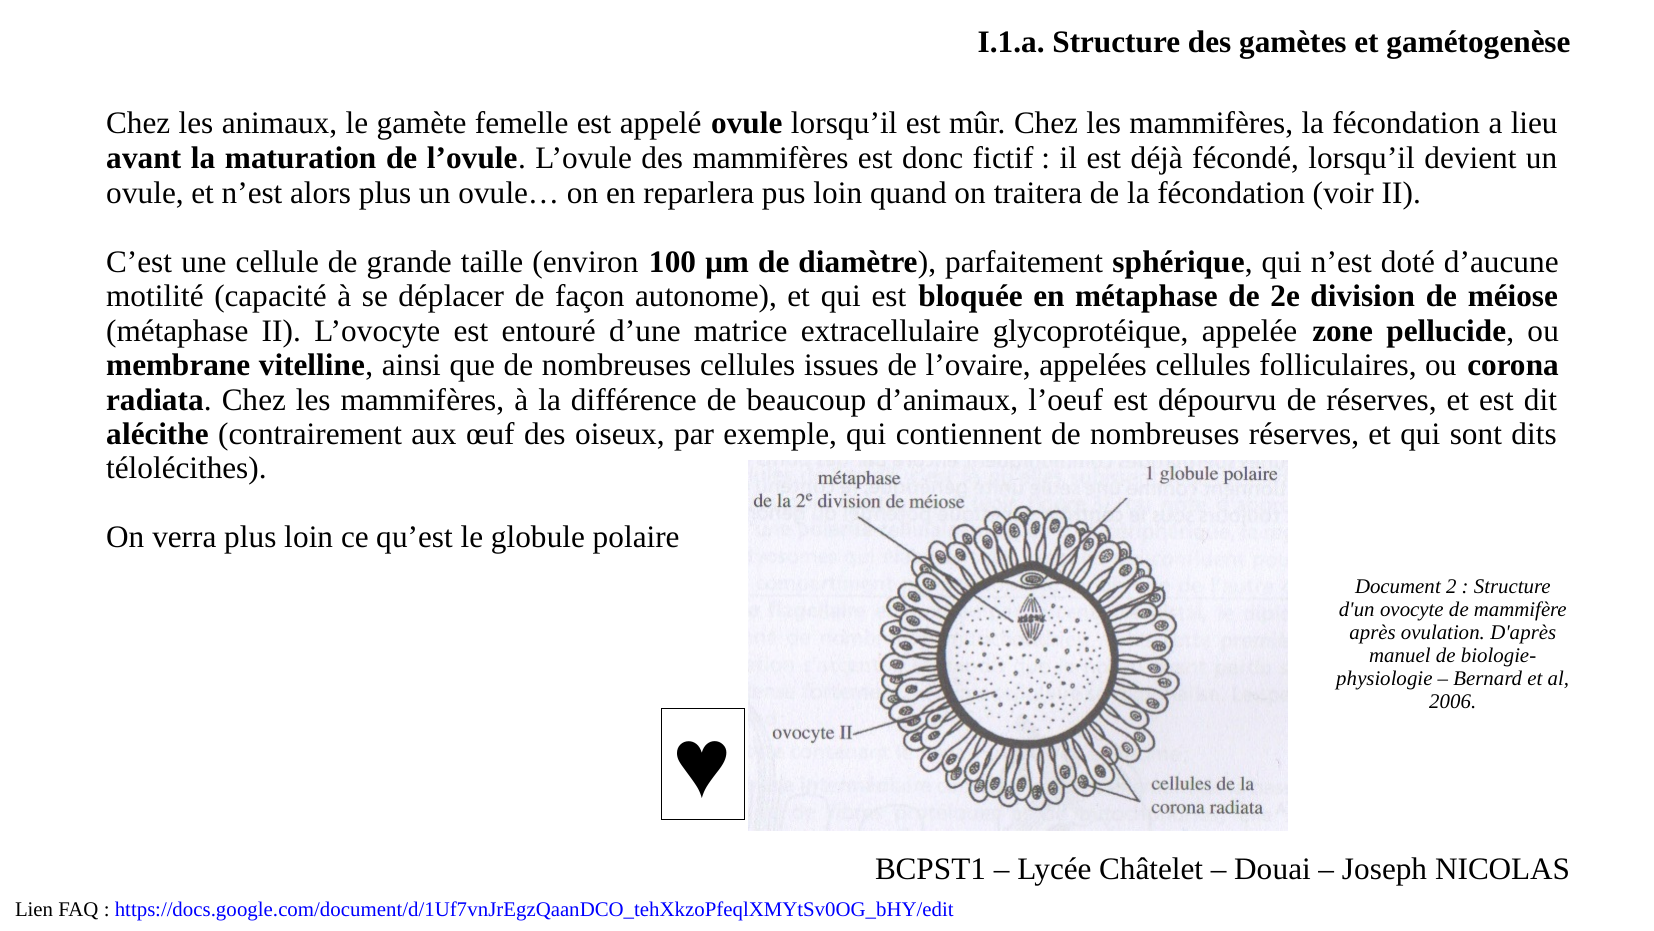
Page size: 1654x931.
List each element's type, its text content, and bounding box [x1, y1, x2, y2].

text_box BCPST1 – Lycée Châtelet – Douai – Joseph NICOLAS [637, 832, 1571, 905]
text_box ♥ [661, 708, 745, 820]
text_box Lien FAQ : https://docs.google.com/document/d/1Uf7vnJrEgzQaanDCO_tehXkzoPfeqlXMYtSv0OG_bHY/edit [0, 897, 993, 931]
text_box Chez les animaux, le gamète femelle est appelé ovule lorsqu’il est mûr. Chez les mammifères, la fécondation a lieu avant la maturation de l’ovule. L’ovule des mammifères est donc fictif : il est déjà fécondé, lorsqu’il devient un ovule, et n’est alors plus un ovule… on en reparlera pus loin quand on traitera de la fécondation (voir II). C’est une cellule de grande taille (environ 100 μm de diamètre), parfaitement sphérique, qui n’est doté d’aucune motilité (capacité à se déplacer de façon autonome), et qui est bloquée en métaphase de 2e division de méiose (métaphase II). L’ovocyte est entouré d’une matrice extracellulaire glycoprotéique, appelée zone pellucide, ou membrane vitelline, ainsi que de nombreuses cellules issues de l’ovaire, appelées cellules folliculaires, ou corona radiata. Chez les mammifères, à la différence de beaucoup d’animaux, l’oeuf est dépourvu de réserves, et est dit alécithe (contrairement aux œuf des oiseux, par exemple, qui contiennent de nombreuses réserves, et qui sont dits télolécithes). On verra plus loin ce qu’est le globule polaire [106, 106, 1560, 792]
text_box I.1.a. Structure des gamètes et gamétogenèse [401, 5, 1572, 78]
picture [748, 460, 1288, 831]
text_box Document 2 : Structure d'un ovocyte de mammifère après ovulation. D'après manuel de biologie-physiologie – Bernard et al, 2006. [1334, 496, 1571, 792]
